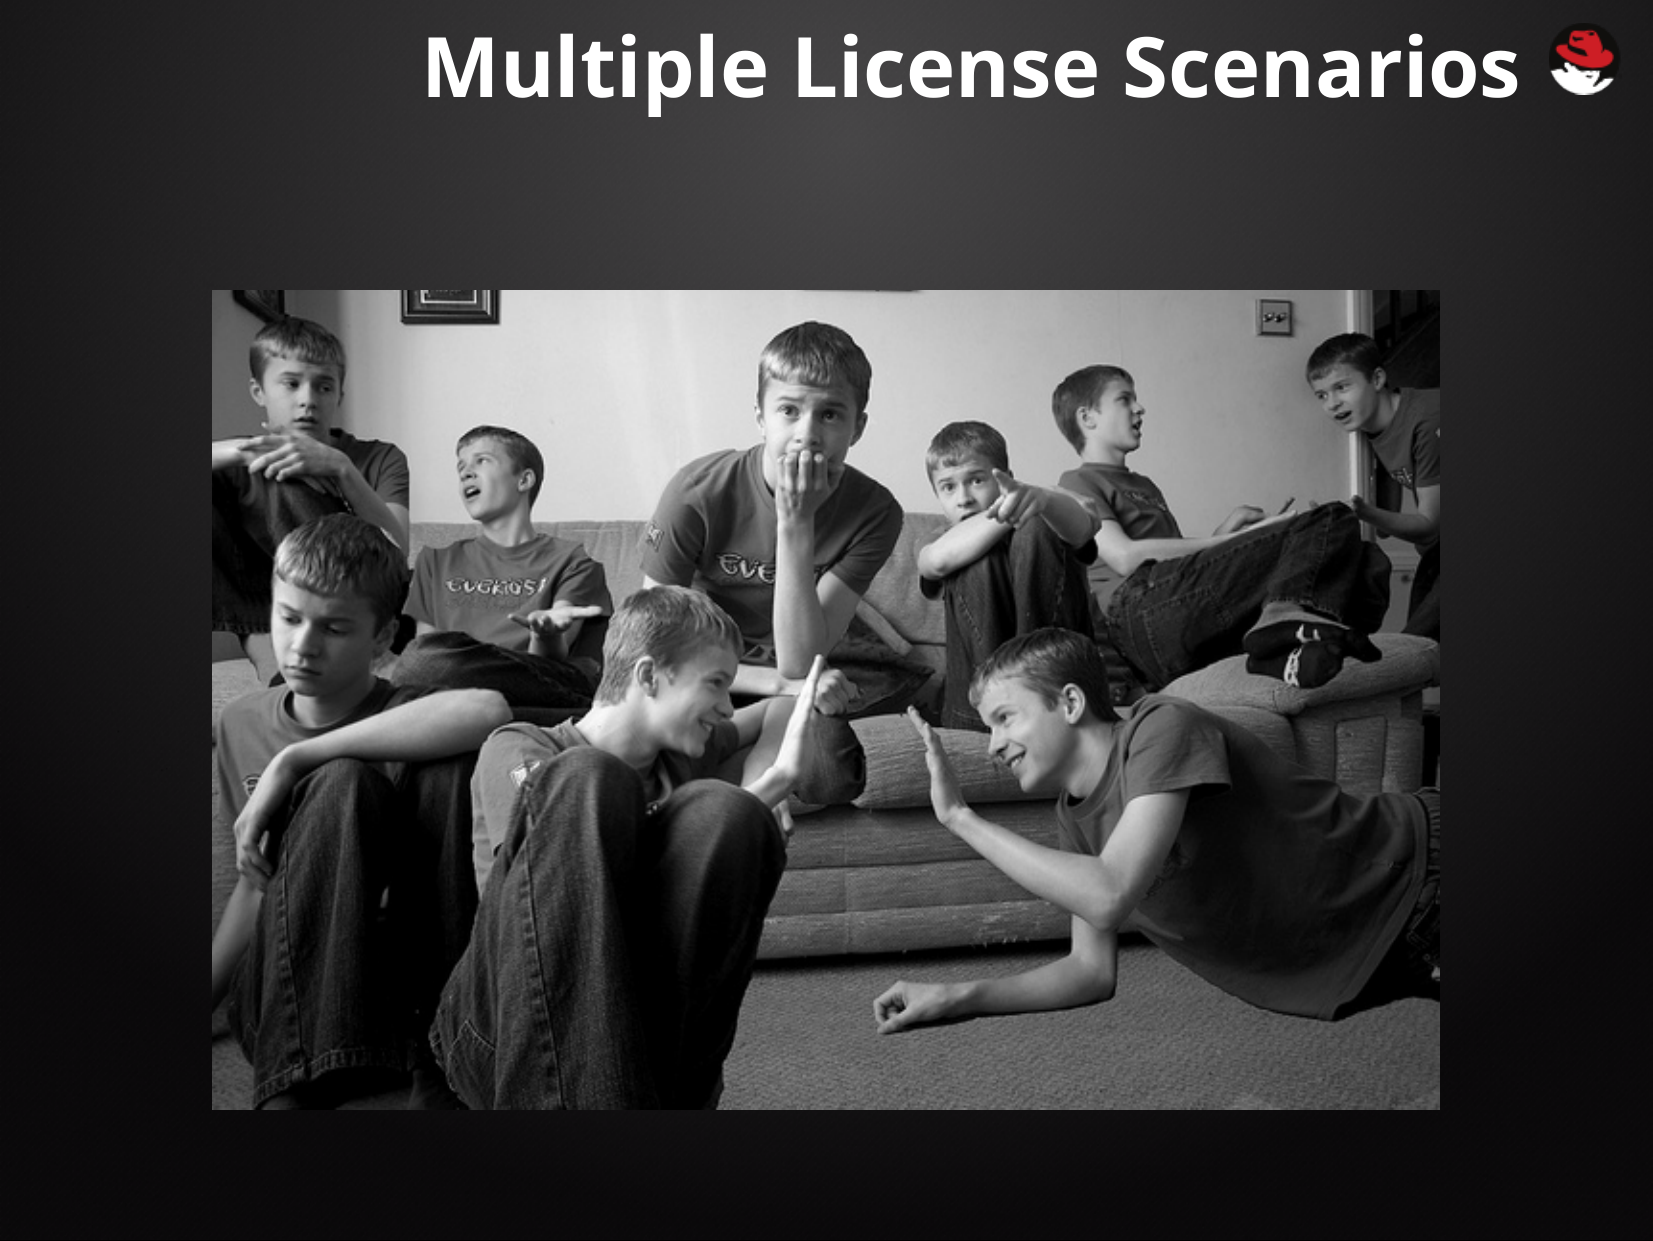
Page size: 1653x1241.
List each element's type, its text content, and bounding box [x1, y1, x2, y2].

title Multiple License Scenarios [87, 10, 1523, 111]
picture [0, 0, 1653, 1240]
